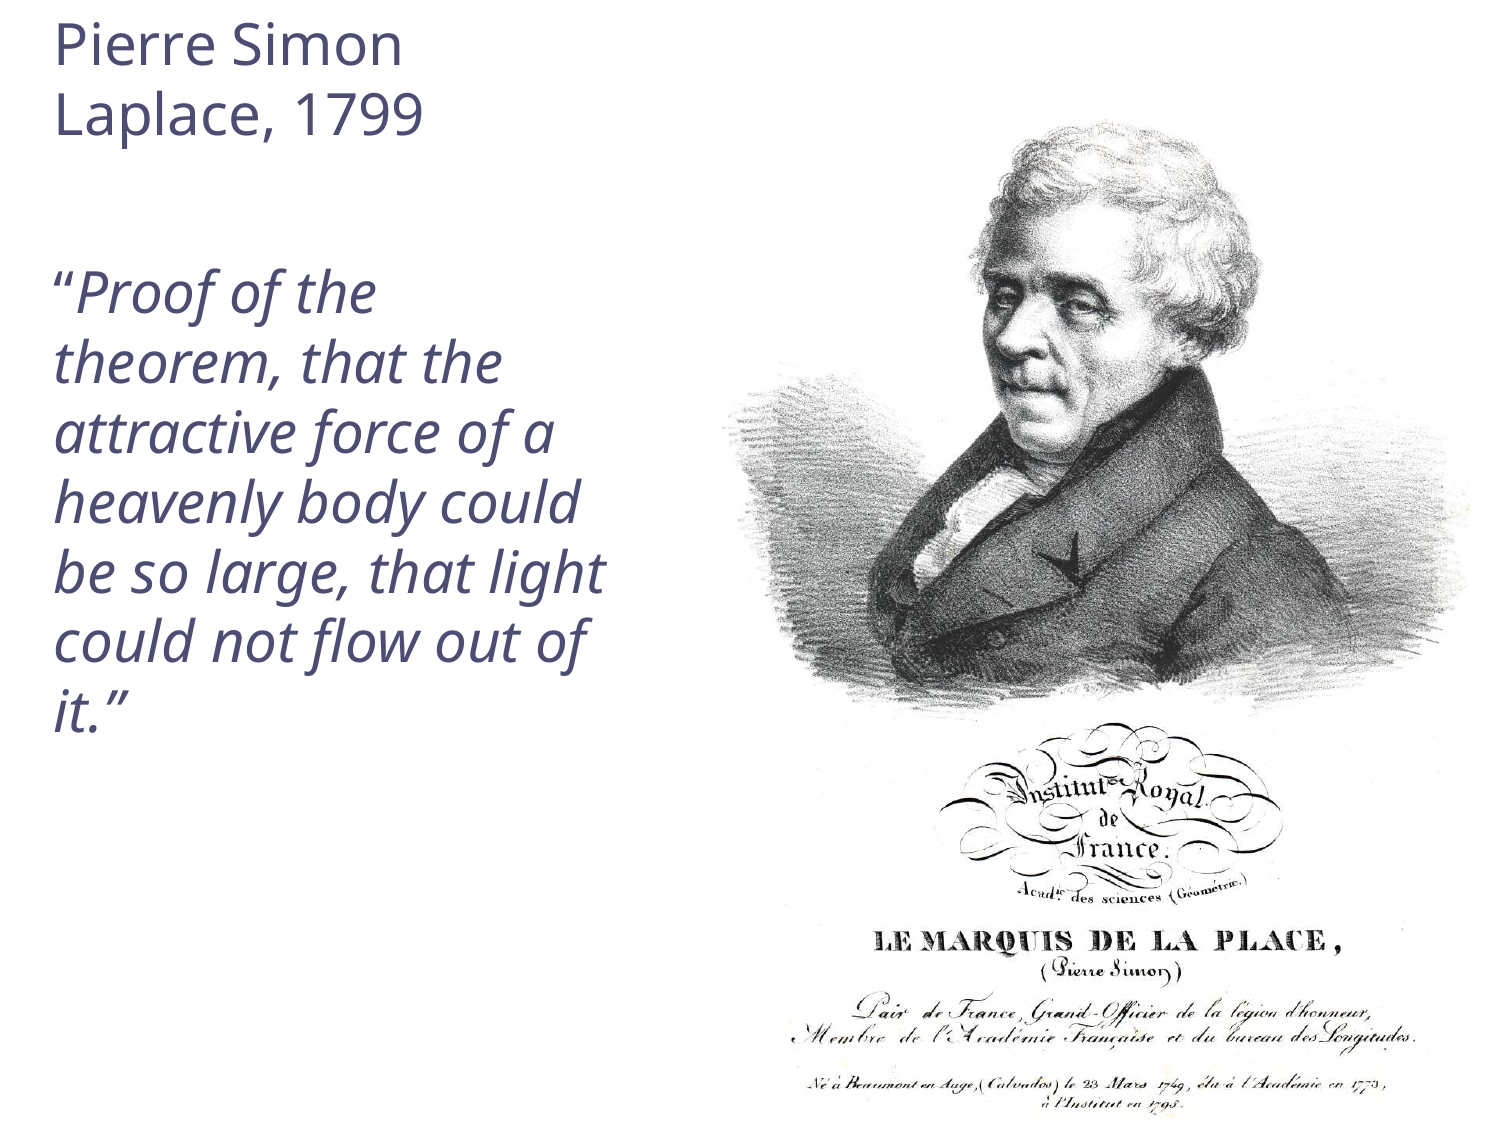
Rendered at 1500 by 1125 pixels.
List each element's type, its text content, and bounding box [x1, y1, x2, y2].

text_box Pierre Simon Laplace, 1799 “Proof of the theorem, that the attractive force of a heavenly body could be so large, that light could not flow out of it.” [39, 0, 627, 958]
picture [709, 0, 1491, 1119]
